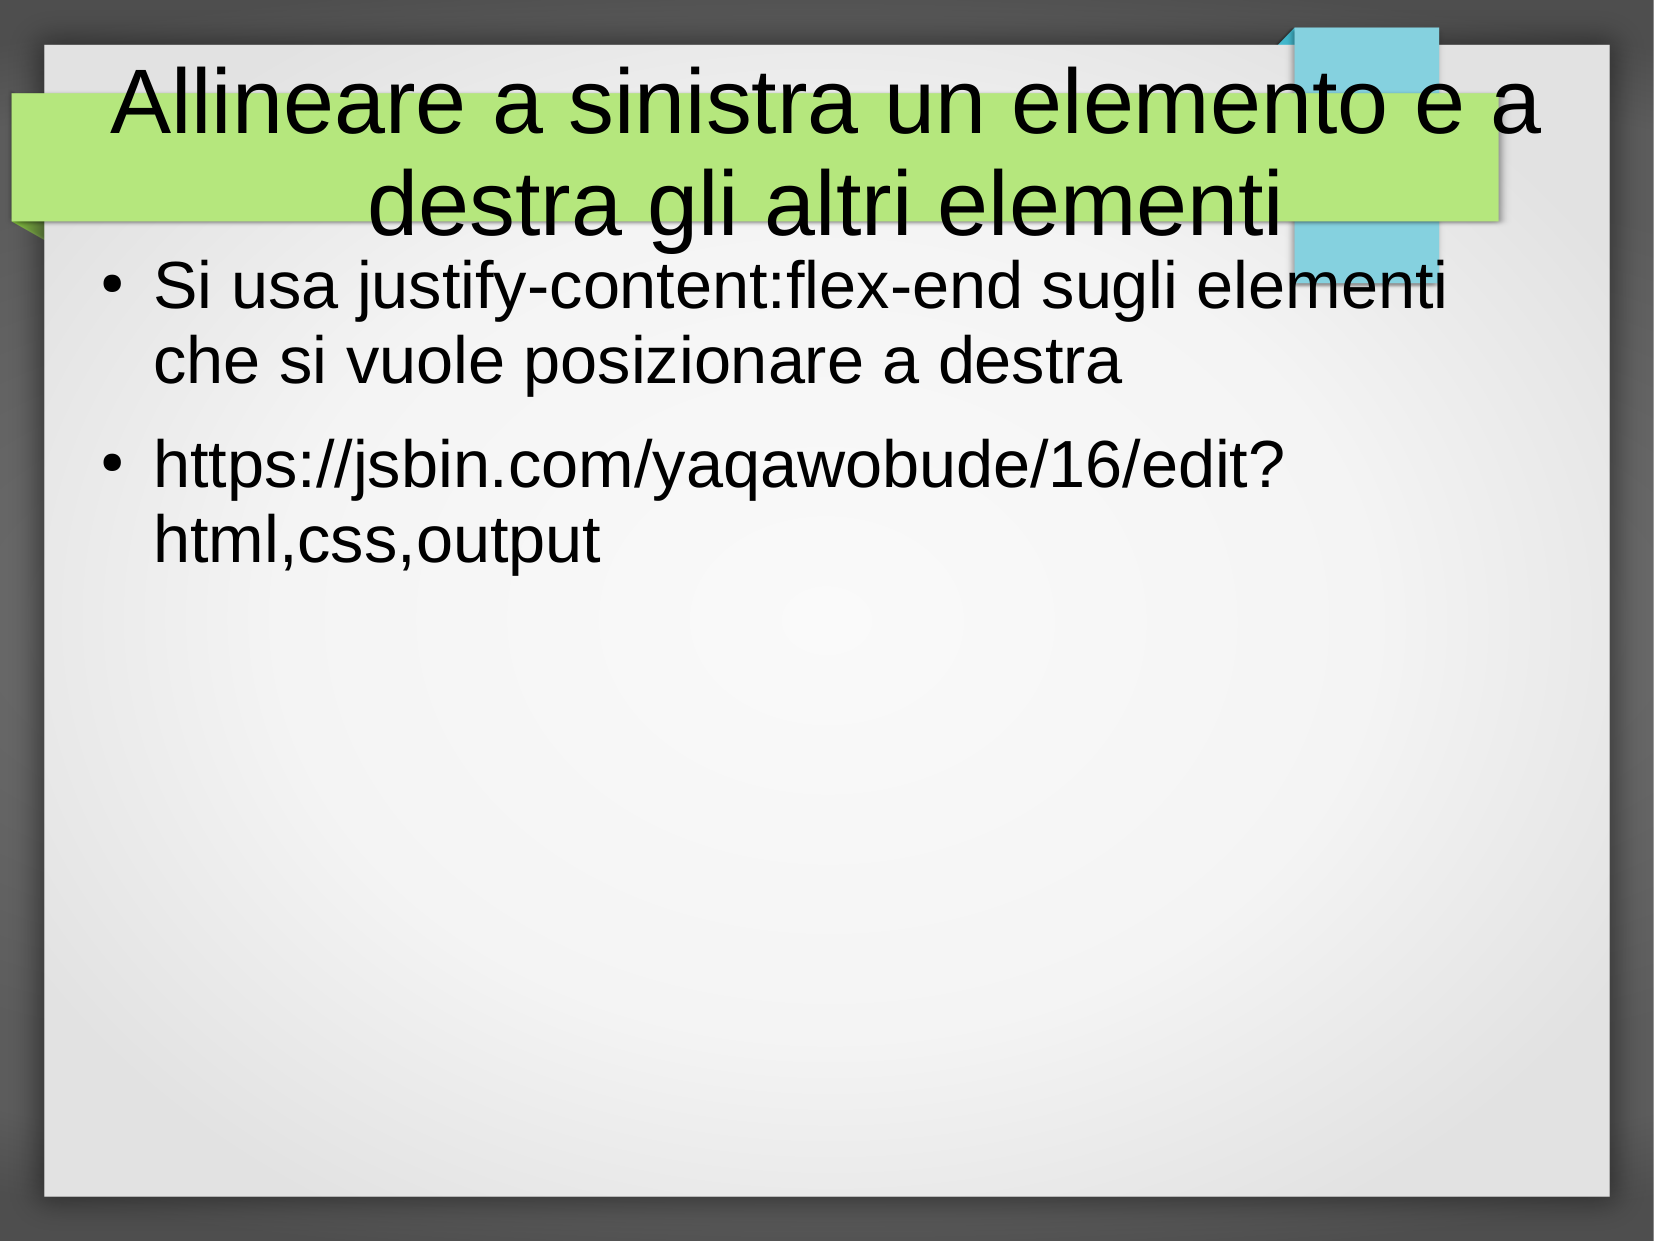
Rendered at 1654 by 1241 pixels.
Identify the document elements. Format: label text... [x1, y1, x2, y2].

list Si usa justify-content:flex-end sugli elementi che si vuole posizionare a destra https://jsbin.com/yaqawobude/16/edit?html,css,output [82, 248, 1571, 1182]
title Allineare a sinistra un elemento e a destra gli altri elementi [82, 49, 1571, 248]
picture [0, 0, 1654, 1241]
